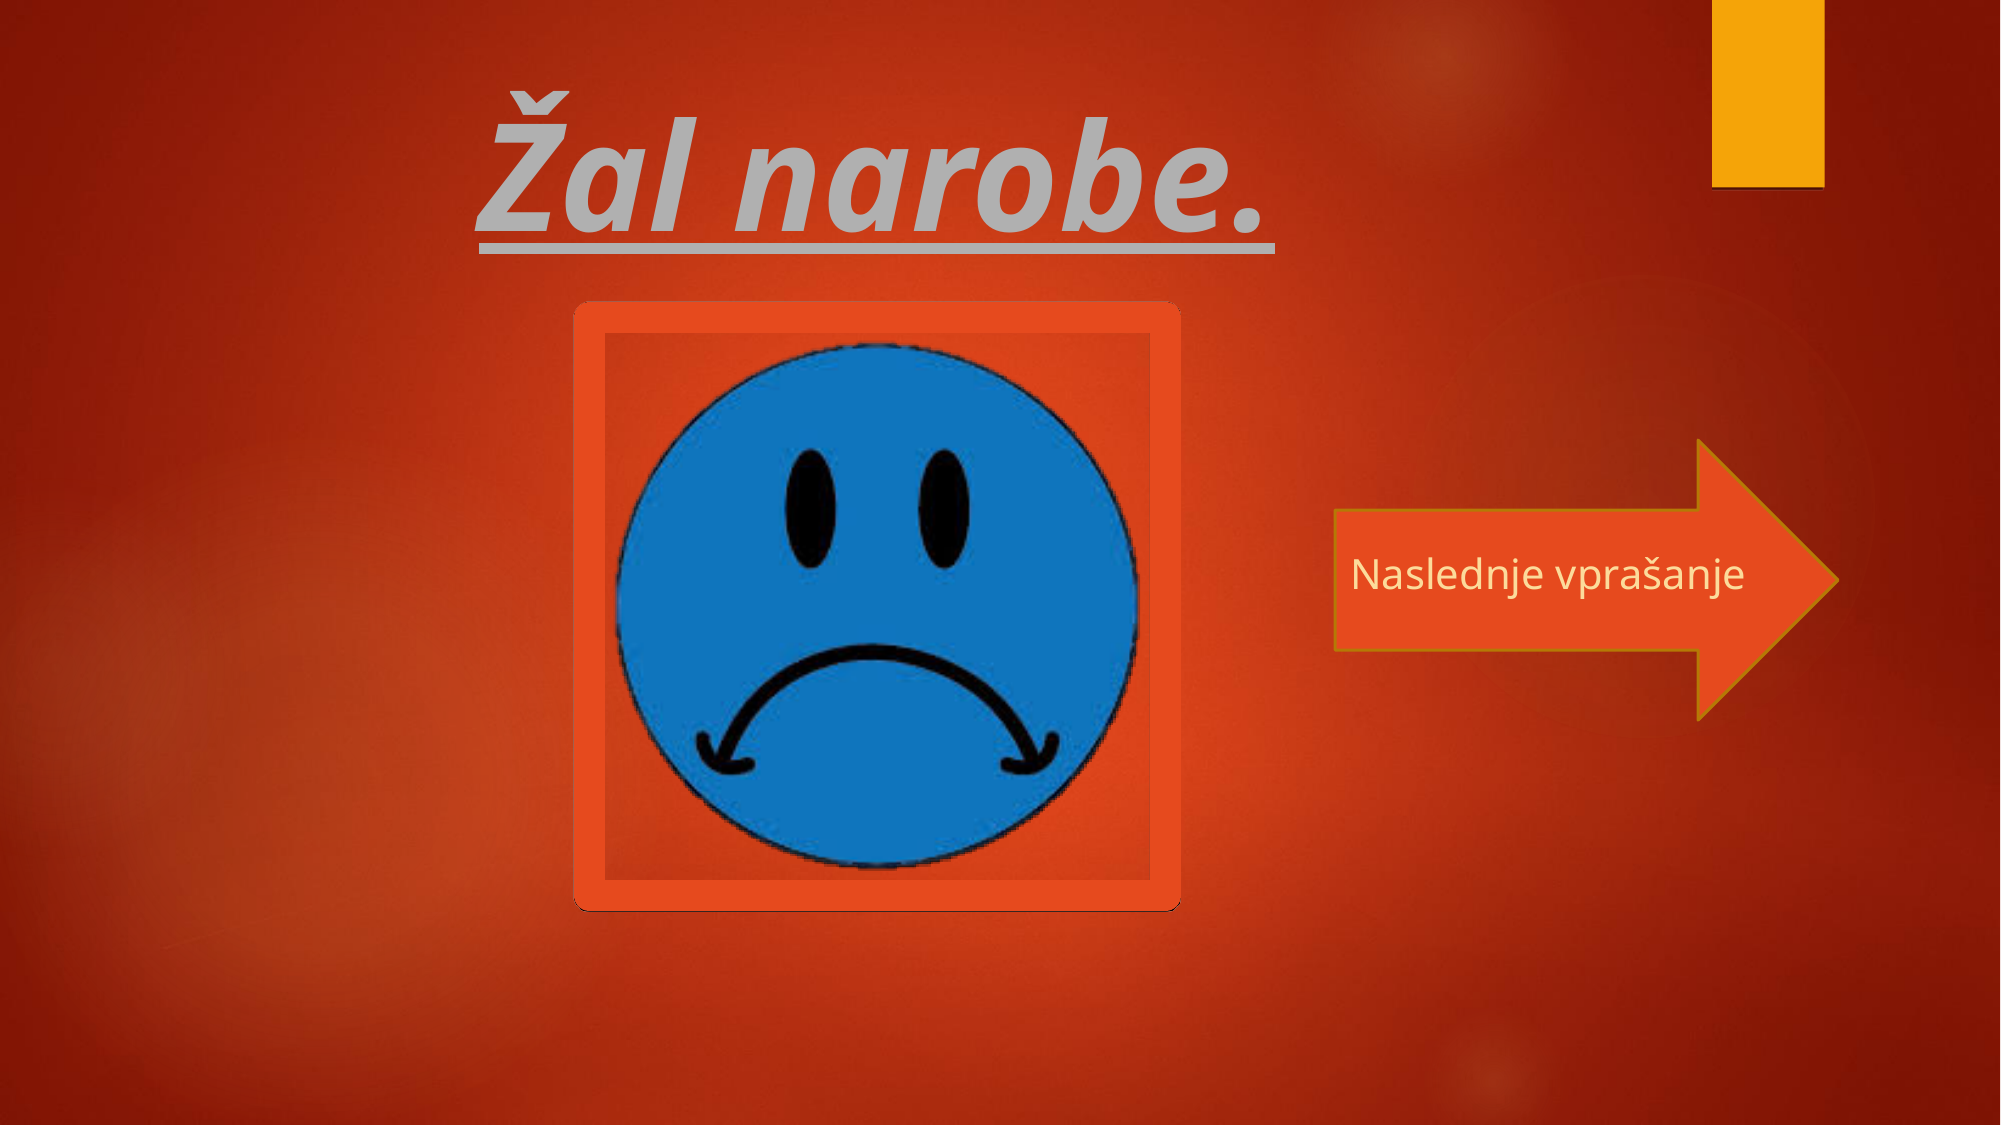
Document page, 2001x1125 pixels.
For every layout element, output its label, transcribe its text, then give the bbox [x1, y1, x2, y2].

picture [0, 0, 2001, 1125]
title Žal narobe. [106, 74, 1649, 304]
text_box [1335, 606, 1813, 721]
text_box Naslednje vprašanje [1335, 540, 1838, 606]
text_box [1335, 440, 1798, 540]
